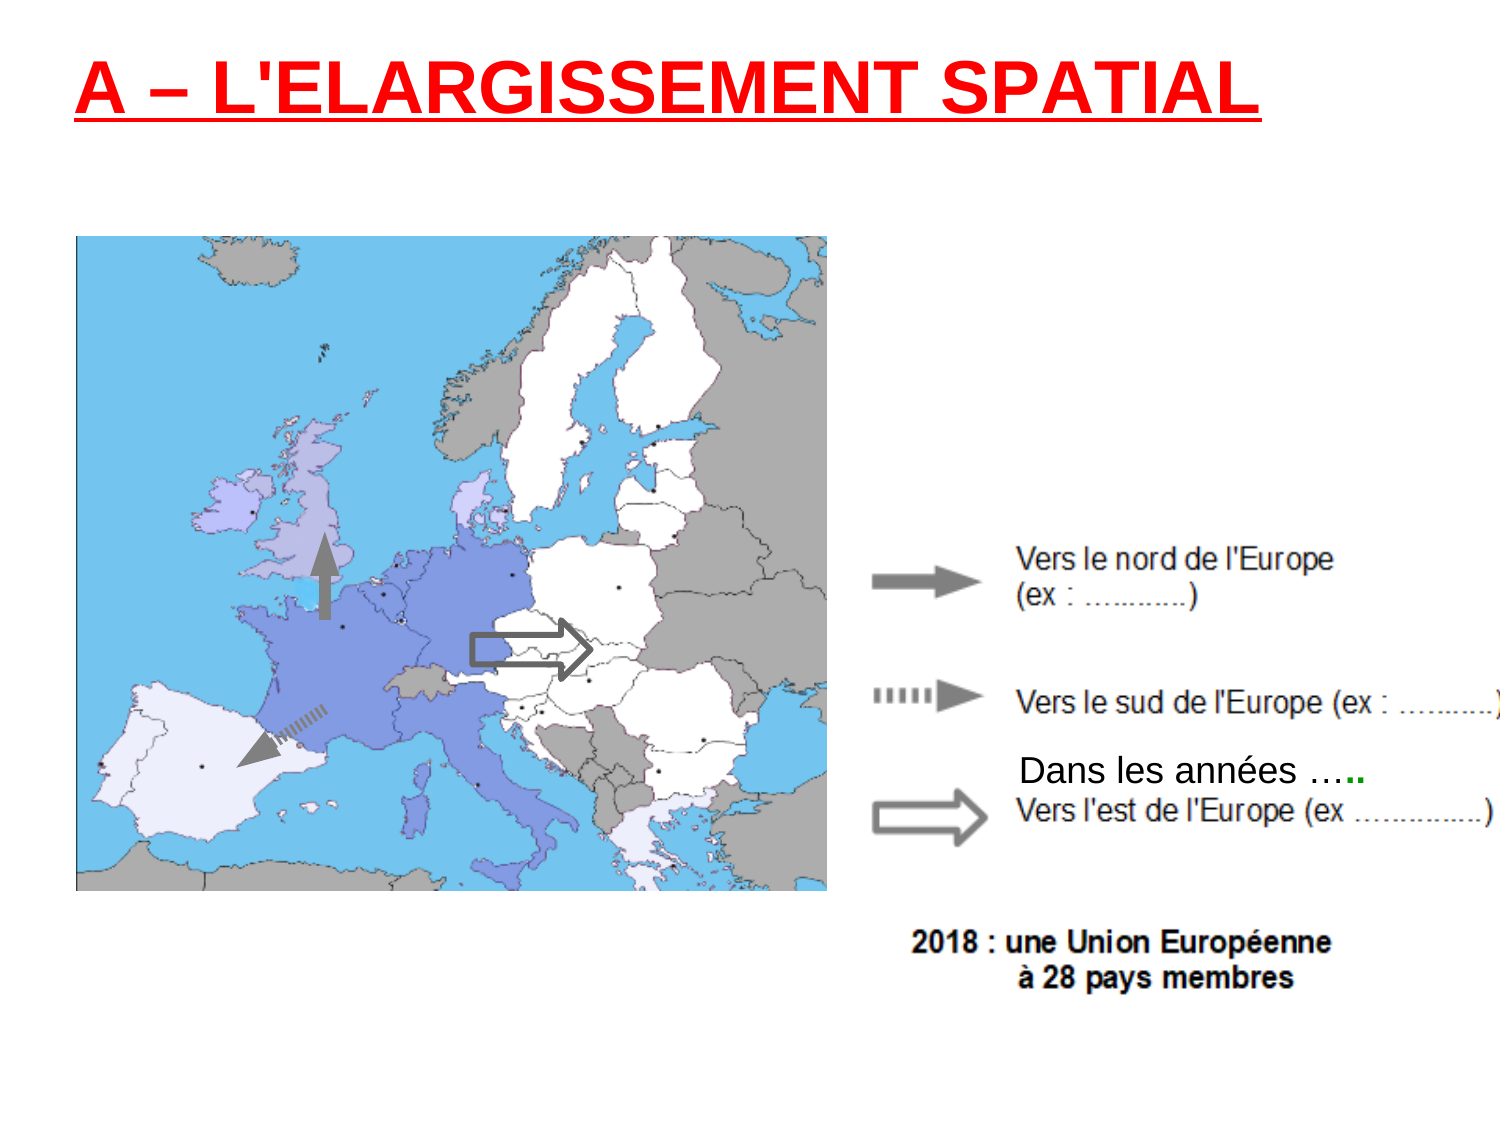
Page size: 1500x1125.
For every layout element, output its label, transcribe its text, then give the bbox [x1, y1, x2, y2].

title A – L'ELARGISSEMENT SPATIAL [59, 27, 1409, 148]
text_box Dans les années ….. [1003, 738, 1418, 827]
picture [76, 236, 1500, 1034]
